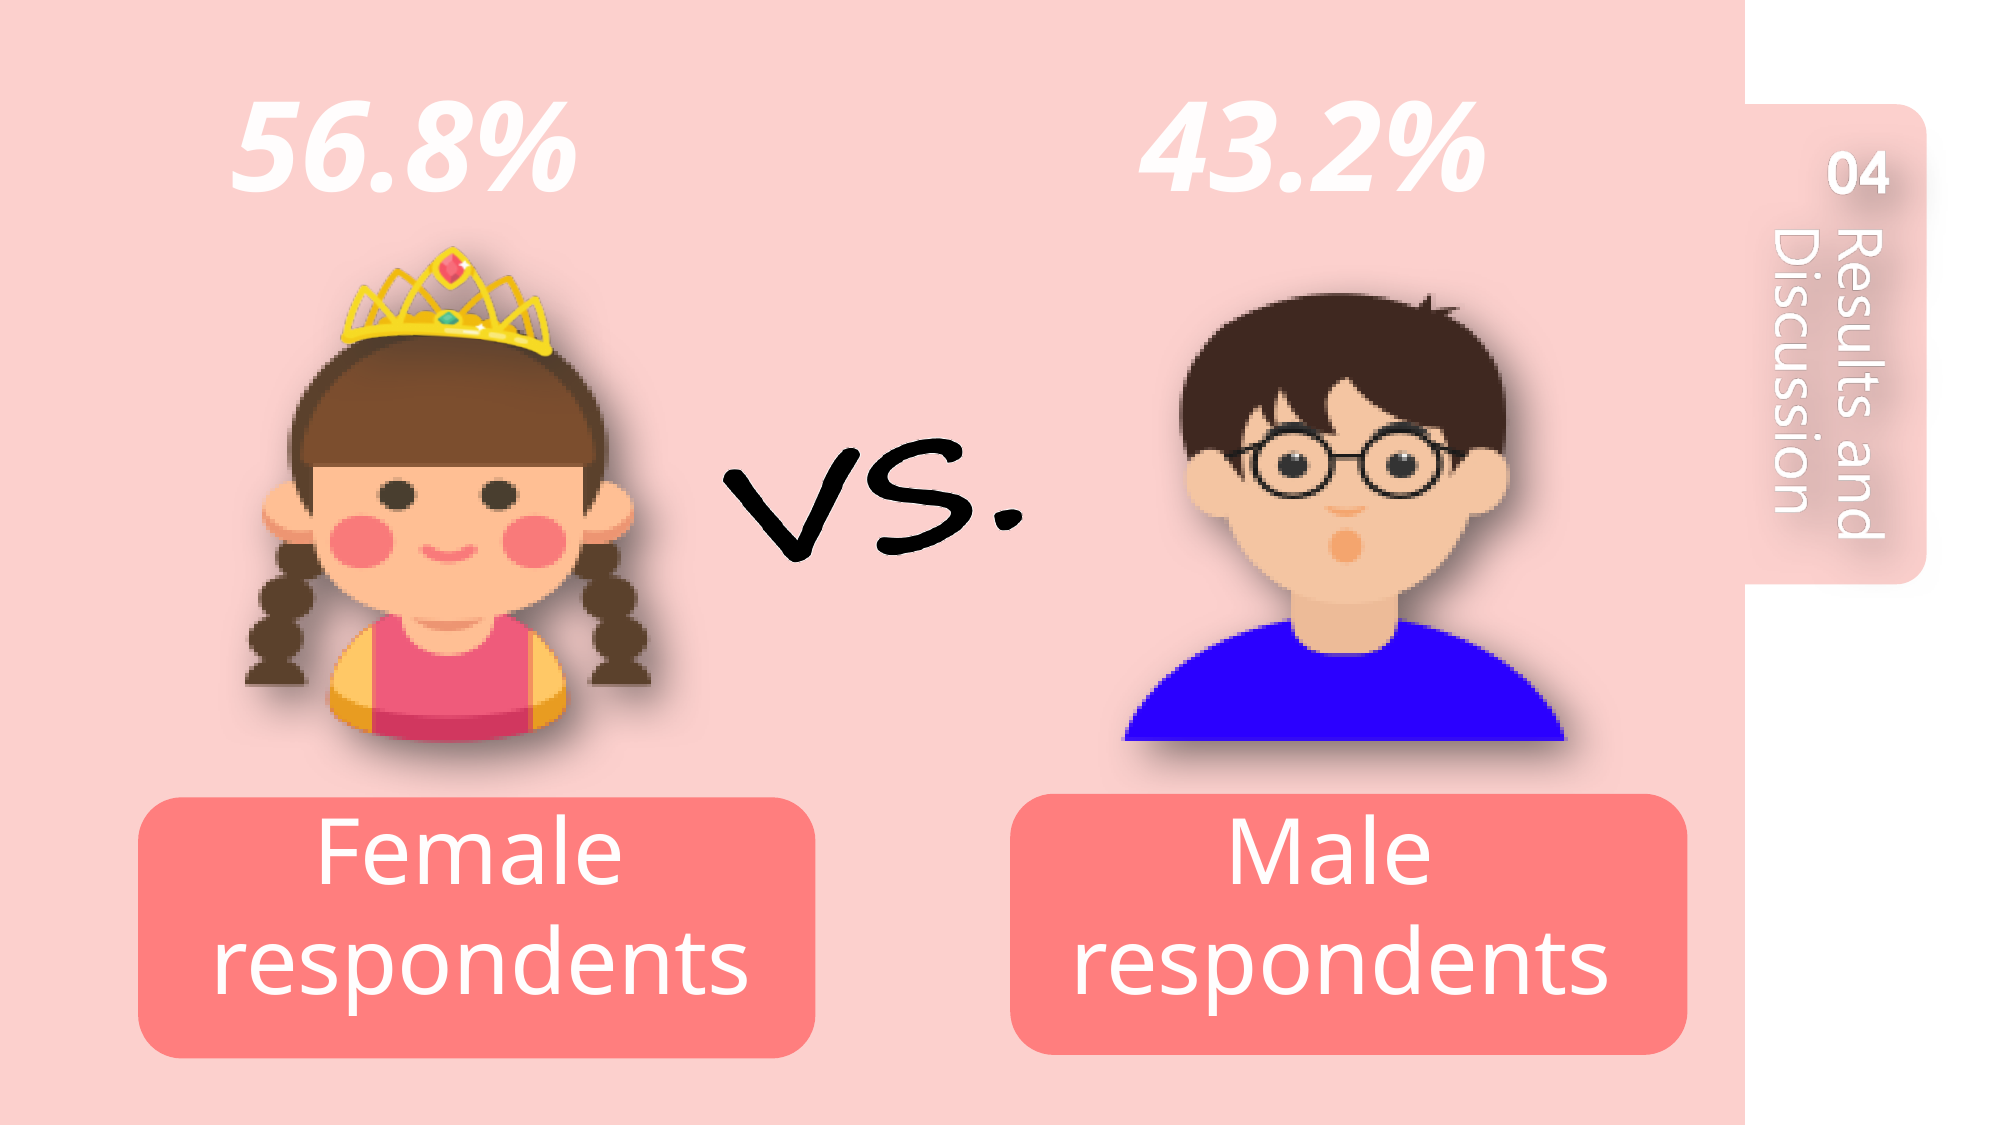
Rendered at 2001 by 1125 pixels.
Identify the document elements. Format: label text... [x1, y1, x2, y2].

text_box Female respondents [142, 785, 820, 1021]
text_box Male respondents [1002, 785, 1680, 1021]
text_box 43.2% [1125, 14, 1565, 225]
text_box [0, 0, 1922, 1125]
picture [722, 437, 1023, 563]
picture [1727, 118, 1927, 597]
text_box 56.8% [216, 14, 681, 225]
picture [1080, 293, 1610, 741]
picture [178, 225, 719, 754]
